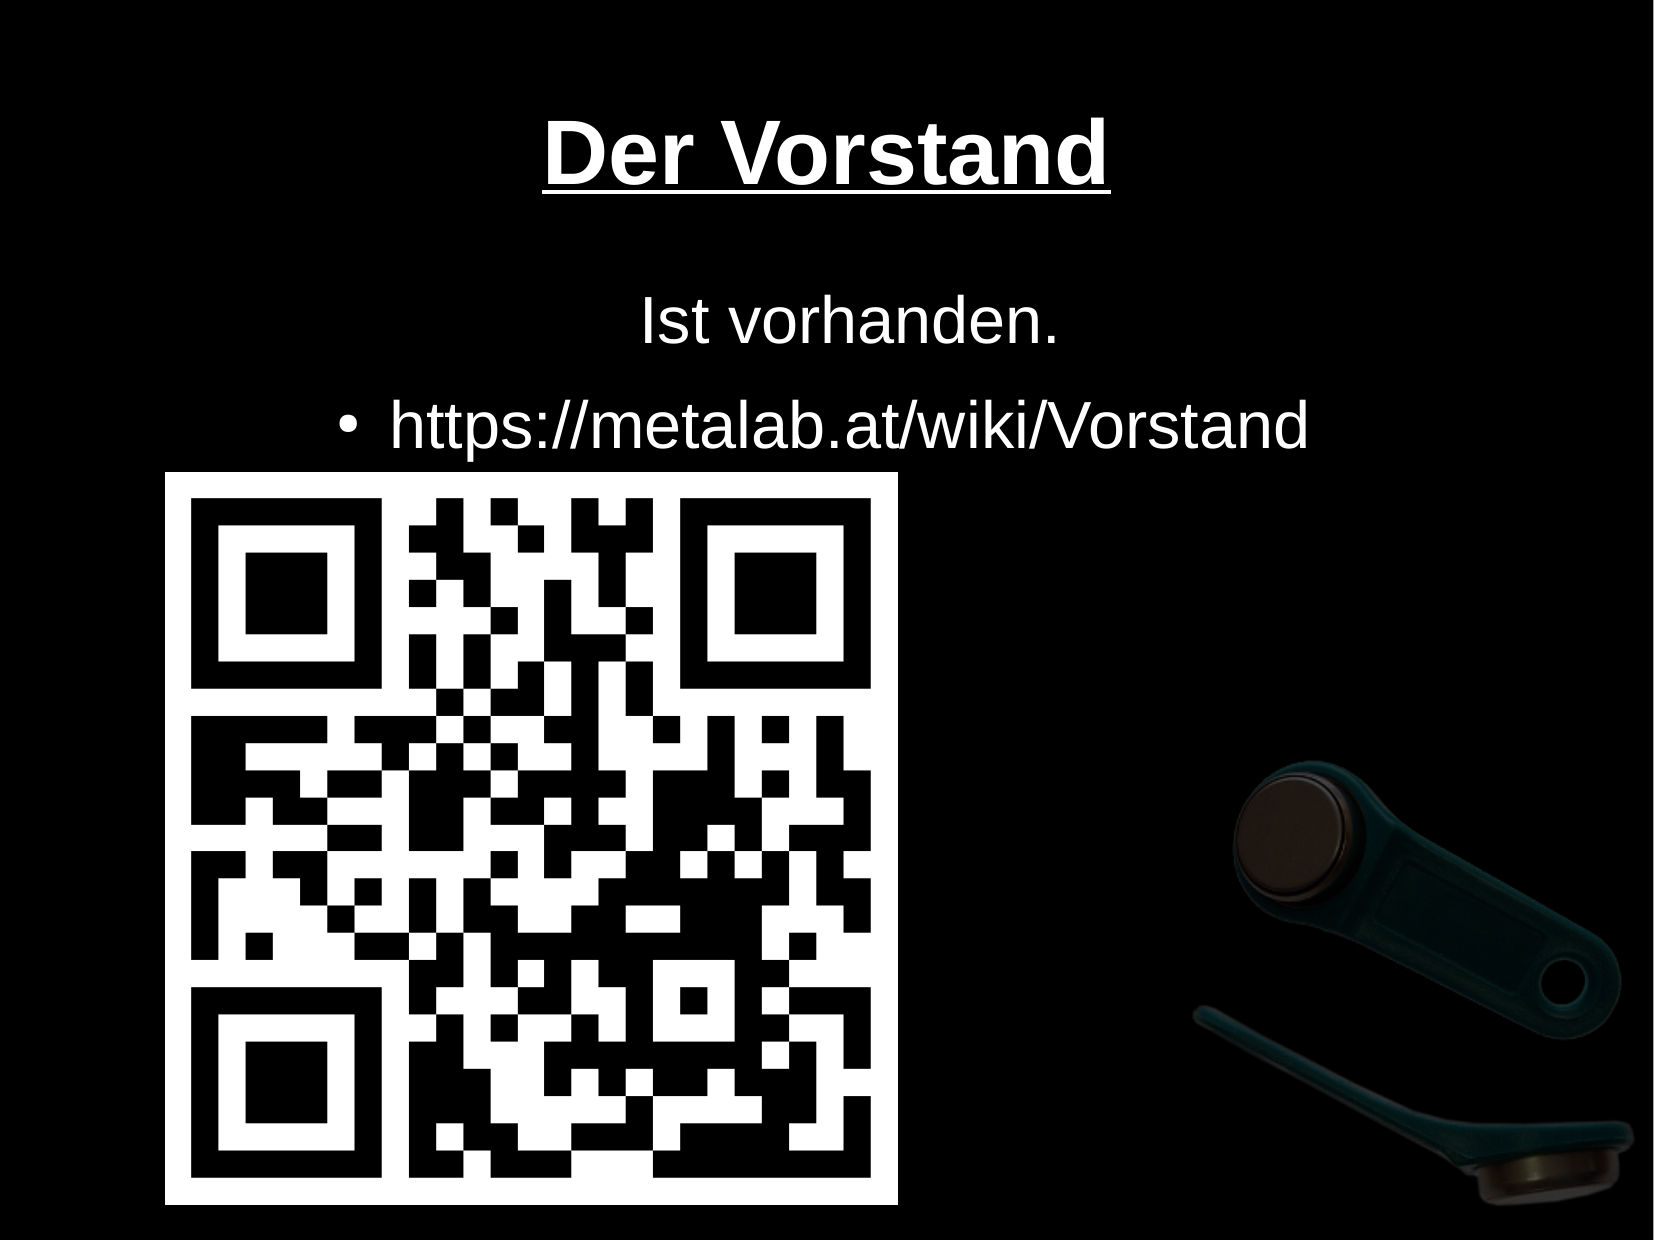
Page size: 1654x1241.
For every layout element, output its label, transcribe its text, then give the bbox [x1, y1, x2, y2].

picture [1150, 732, 1654, 1236]
title Der Vorstand [82, 49, 1571, 257]
picture [165, 472, 898, 1205]
list Ist vorhanden. https://metalab.at/wiki/Vorstand [70, 283, 1560, 1003]
